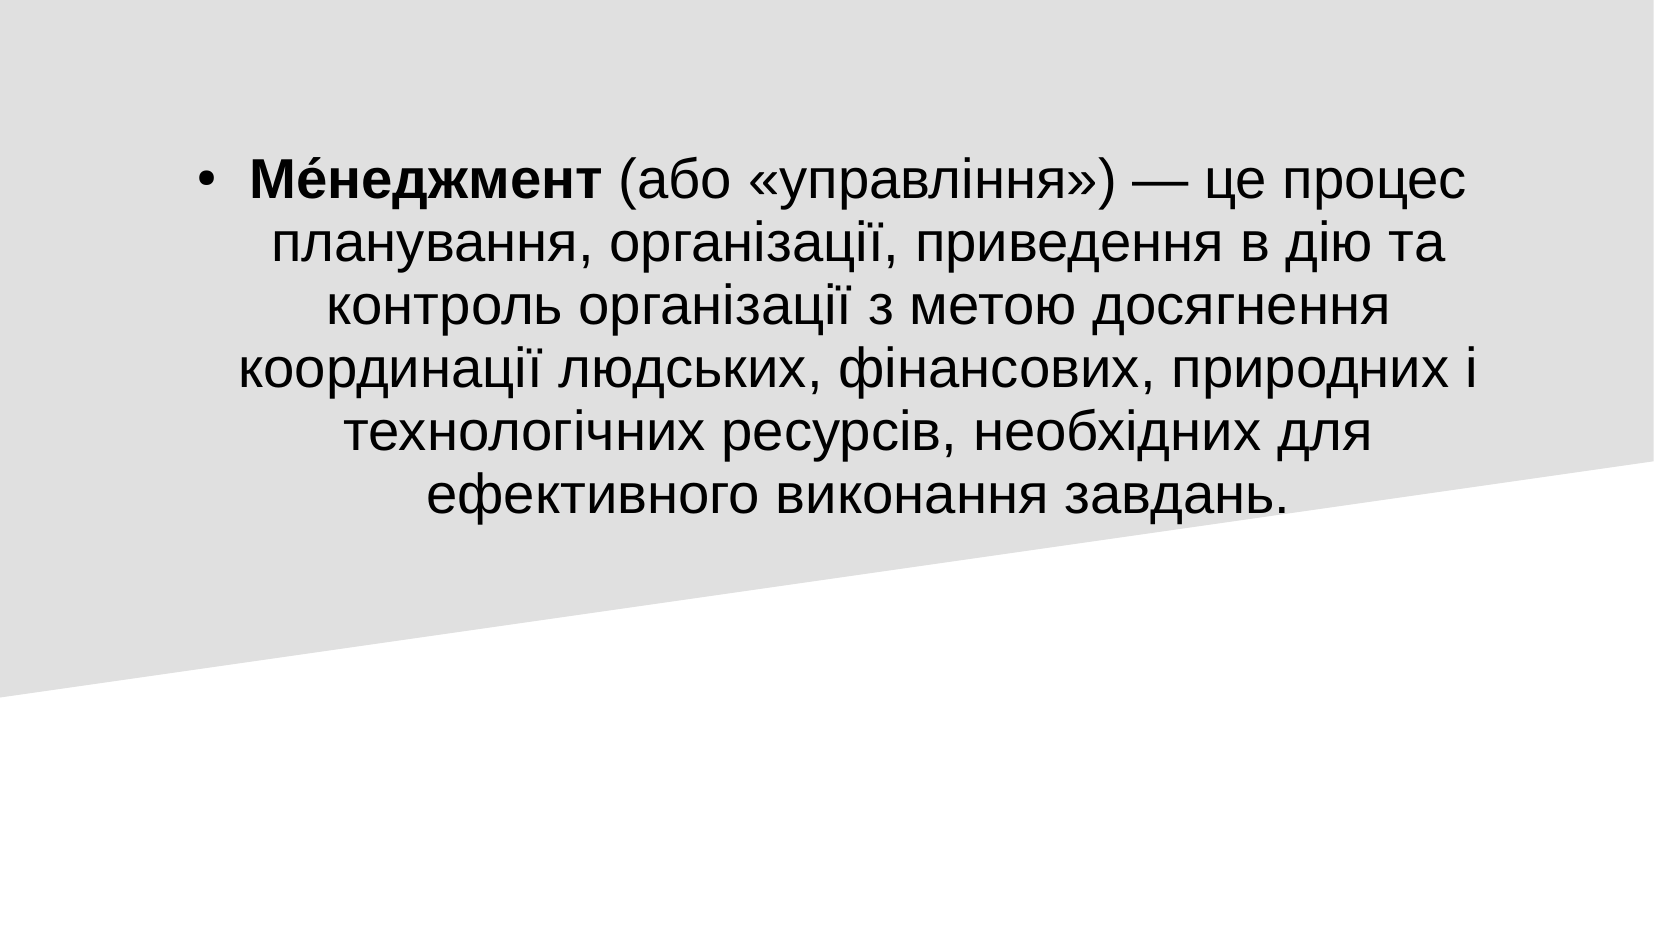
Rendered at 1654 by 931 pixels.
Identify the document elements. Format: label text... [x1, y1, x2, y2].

list Ме́неджмент (або «управління») — це процес планування, організації, приведення в дію та контроль організації з метою досягнення координації людських, фінансових, природних і технологічних ресурсів, необхідних для ефективного виконання завдань. [101, 147, 1546, 721]
